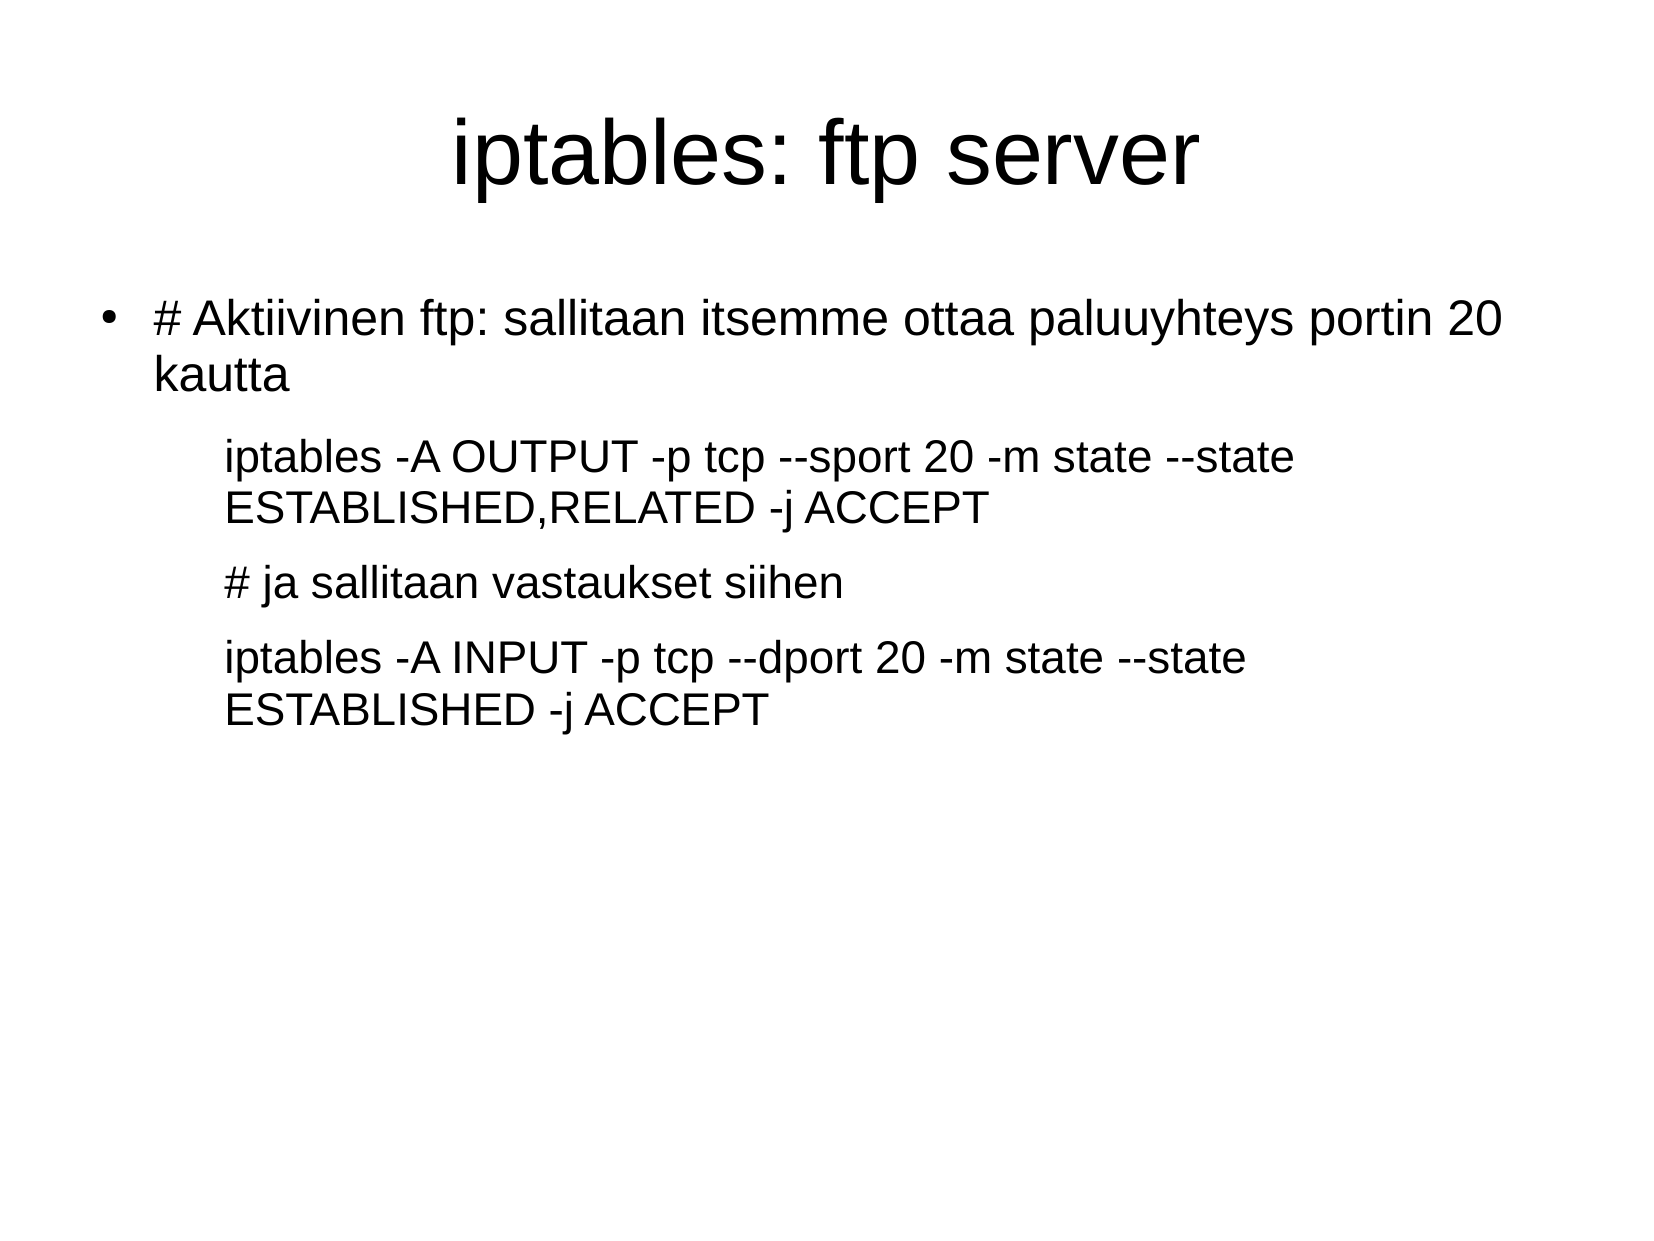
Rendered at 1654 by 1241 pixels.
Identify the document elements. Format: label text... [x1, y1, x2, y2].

list # Aktiivinen ftp: sallitaan itsemme ottaa paluuyhteys portin 20 kautta iptables -A OUTPUT -p tcp --sport 20 -m state --state ESTABLISHED,RELATED -j ACCEPT # ja sallitaan vastaukset siihen iptables -A INPUT -p tcp --dport 20 -m state --state ESTABLISHED -j ACCEPT [82, 290, 1571, 1010]
title iptables: ftp server [82, 49, 1571, 257]
